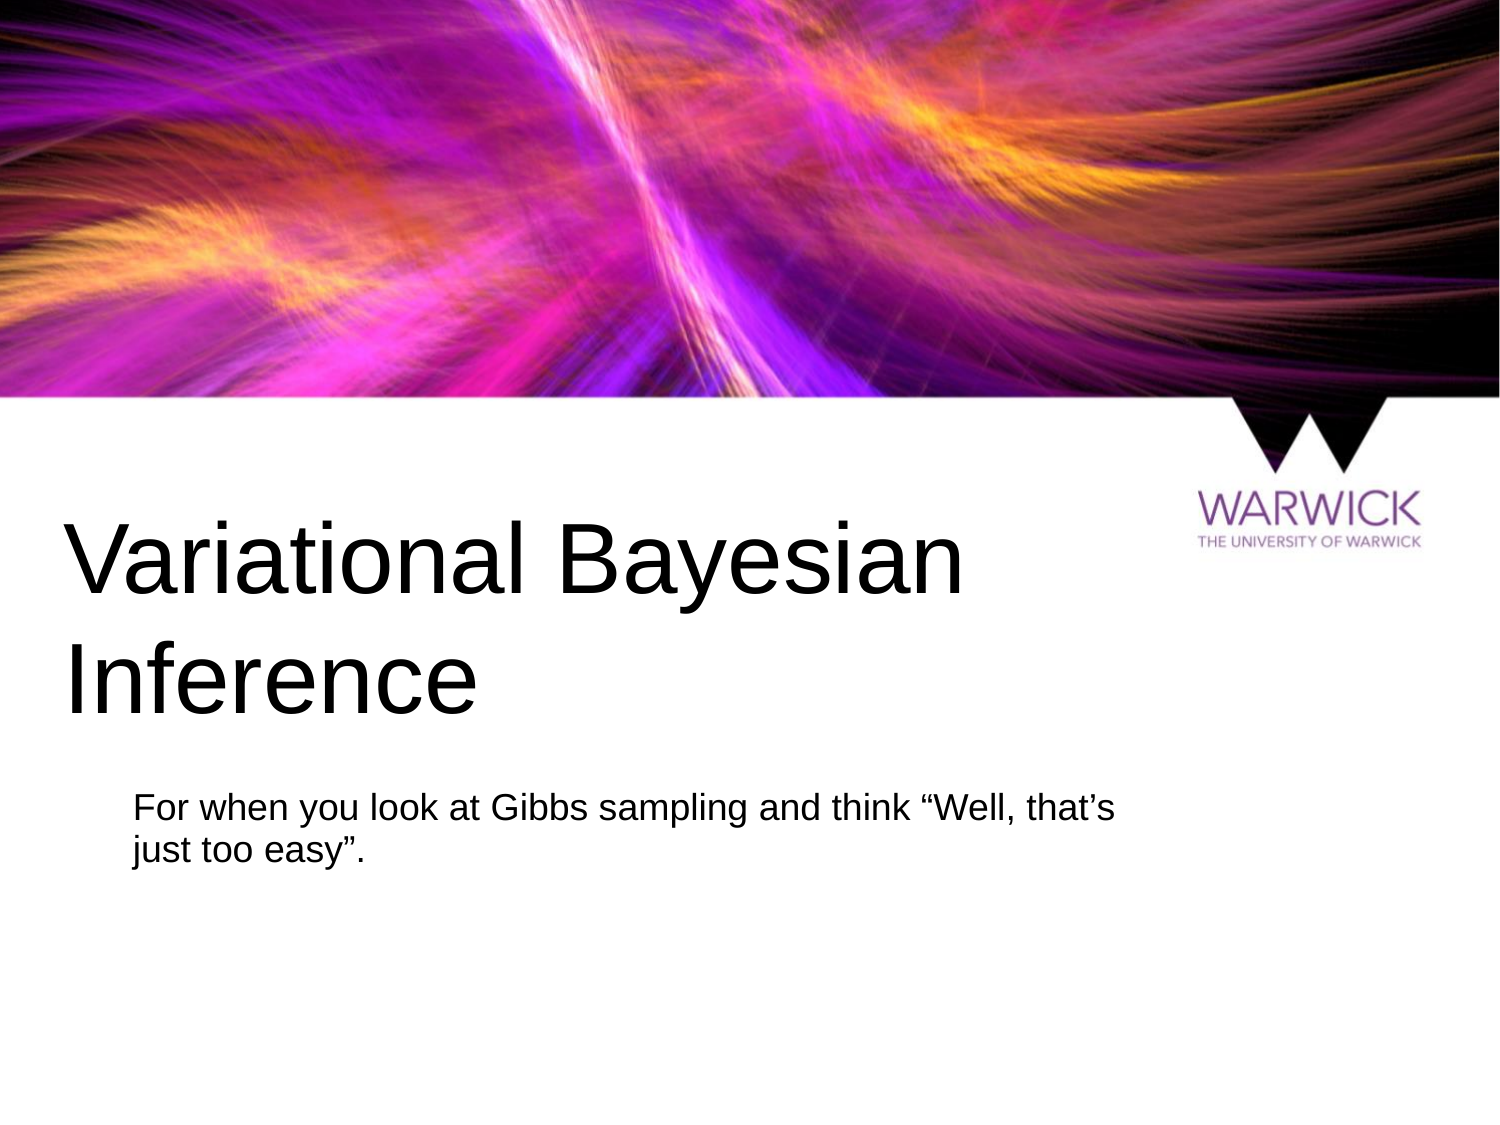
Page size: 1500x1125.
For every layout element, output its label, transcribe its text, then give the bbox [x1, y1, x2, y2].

picture [0, 0, 1500, 774]
subtitle Variational Bayesian Inference [48, 486, 1099, 579]
text_box For when you look at Gibbs sampling and think “Well, that’s just too easy”. [118, 779, 1134, 993]
